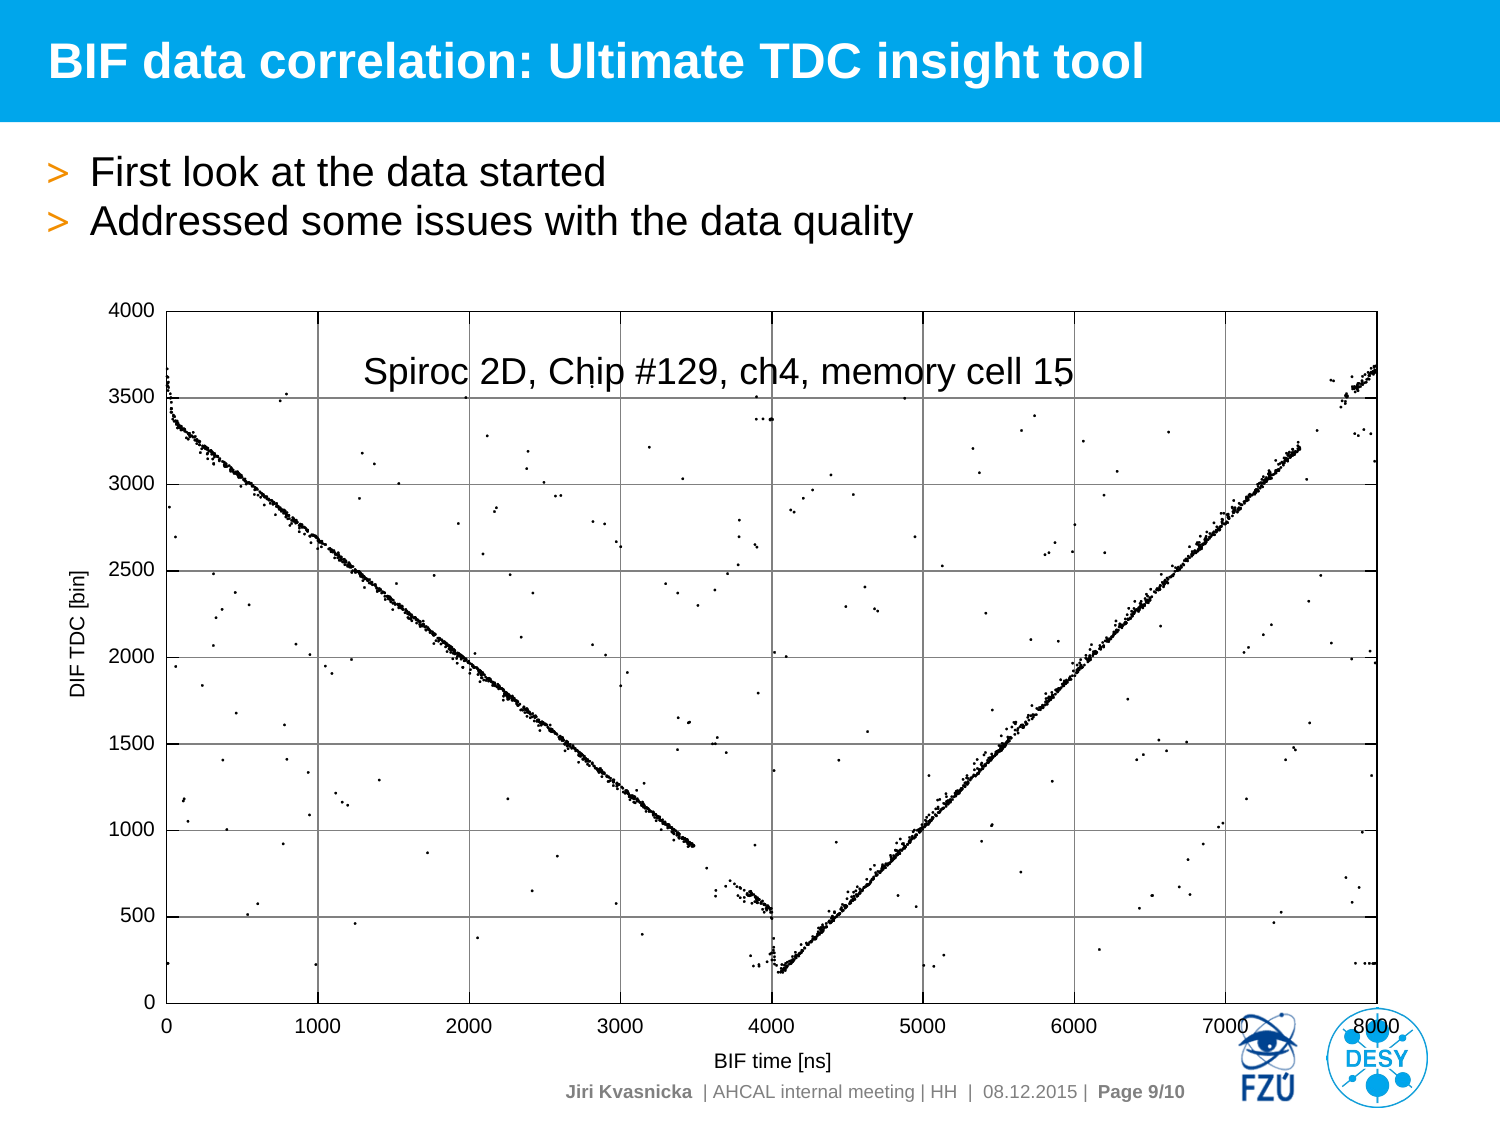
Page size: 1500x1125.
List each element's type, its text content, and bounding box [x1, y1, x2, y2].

list First look at the data started Addressed some issues with the data quality [46, 148, 1445, 802]
picture [60, 802, 1428, 1110]
title BIF data correlation: Ultimate TDC insight tool [47, 16, 1446, 107]
